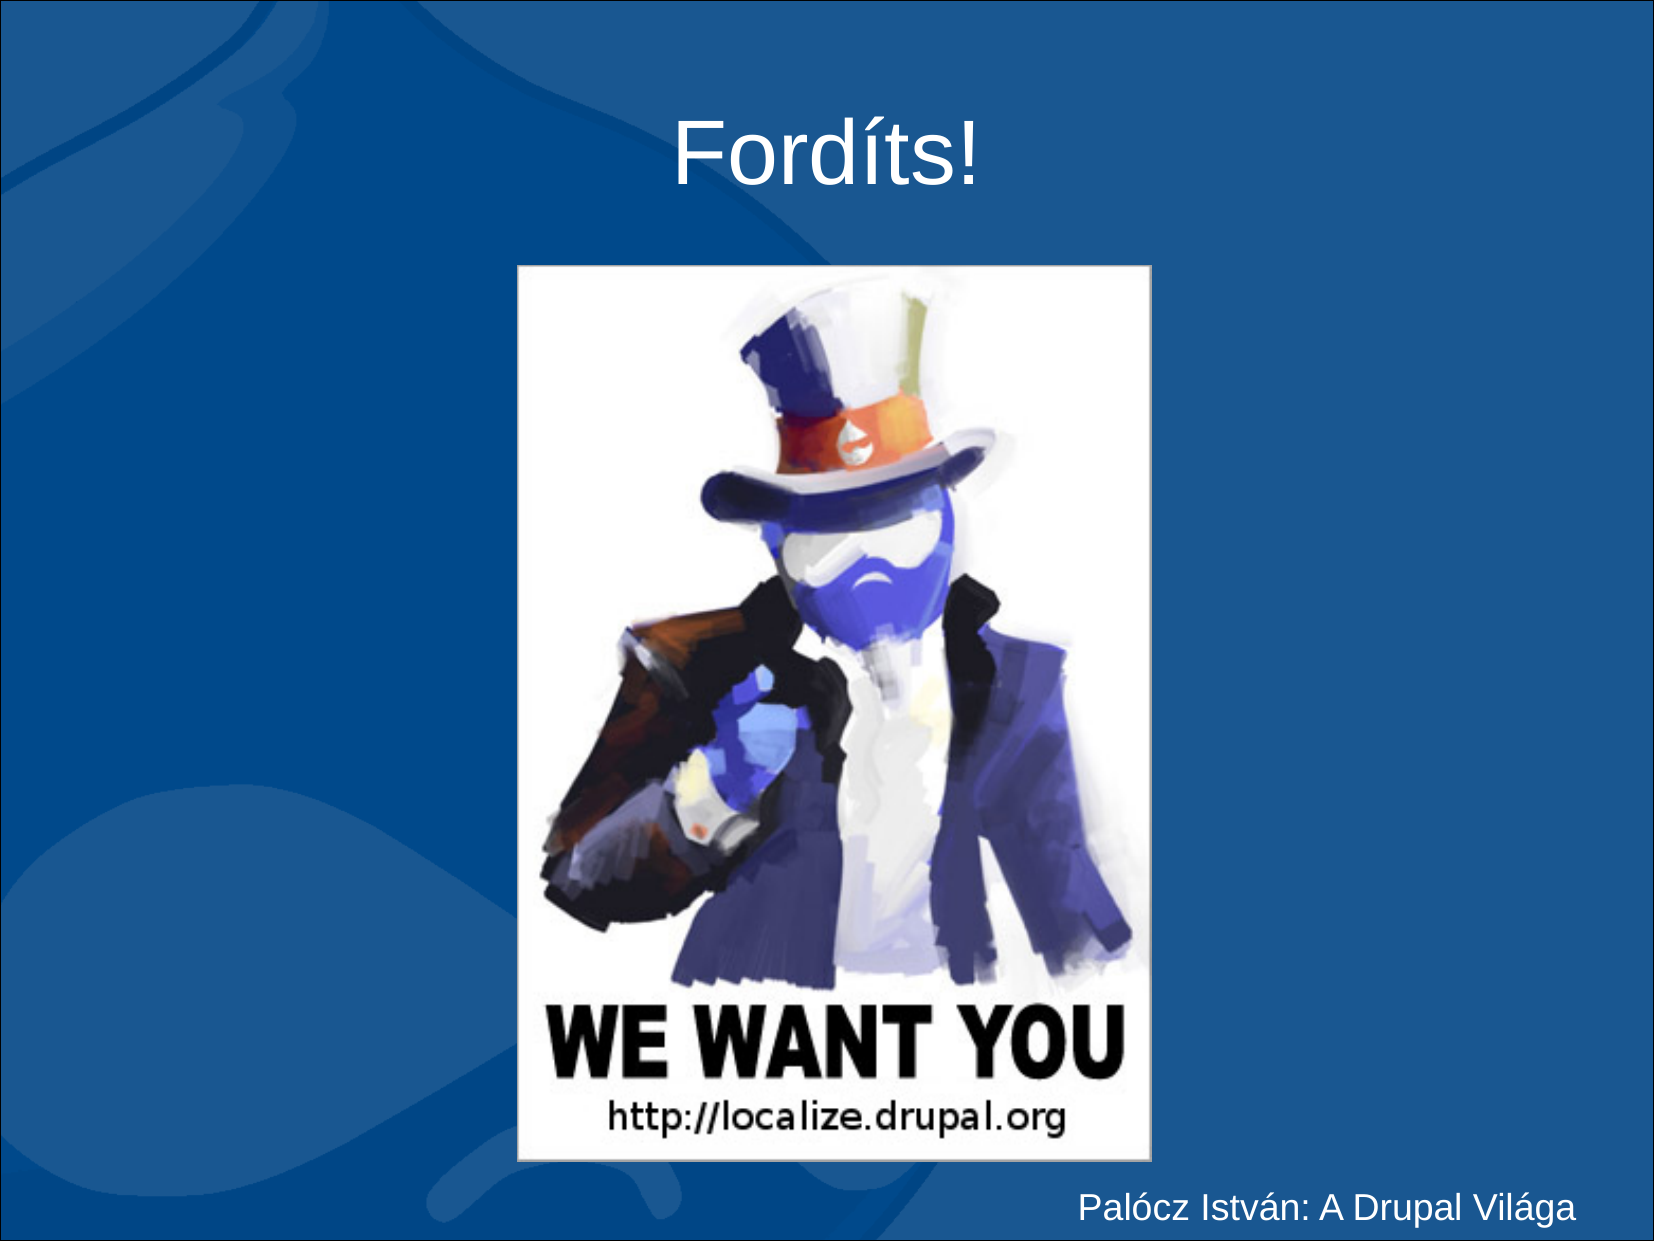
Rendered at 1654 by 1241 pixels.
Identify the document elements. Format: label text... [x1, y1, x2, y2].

title Fordíts! [82, 49, 1571, 257]
picture [517, 265, 1152, 1162]
